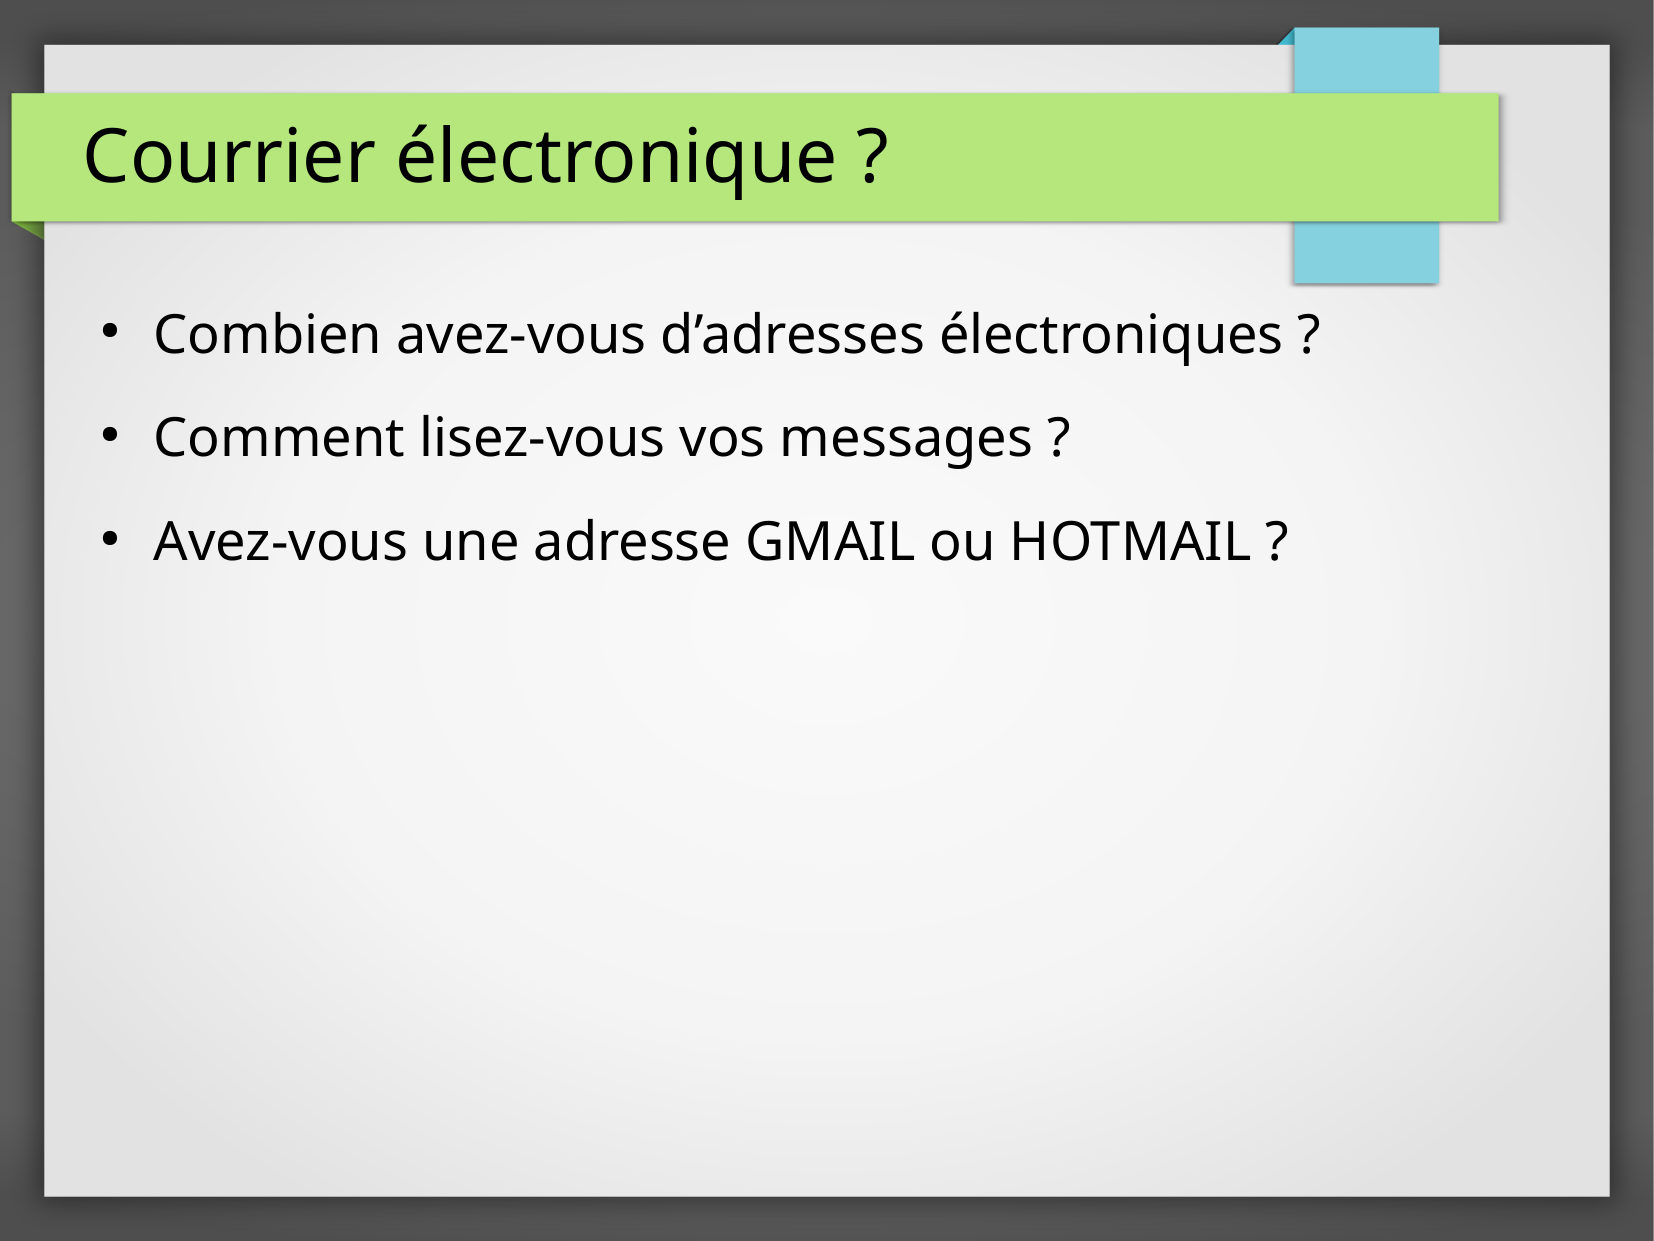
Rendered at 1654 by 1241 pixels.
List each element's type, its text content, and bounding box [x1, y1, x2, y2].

picture [0, 0, 1654, 1241]
title Courrier électronique ? [82, 60, 1477, 248]
list Combien avez-vous d’adresses électroniques ? Comment lisez-vous vos messages ? Avez-vous une adresse GMAIL ou HOTMAIL ? [82, 295, 1571, 1015]
